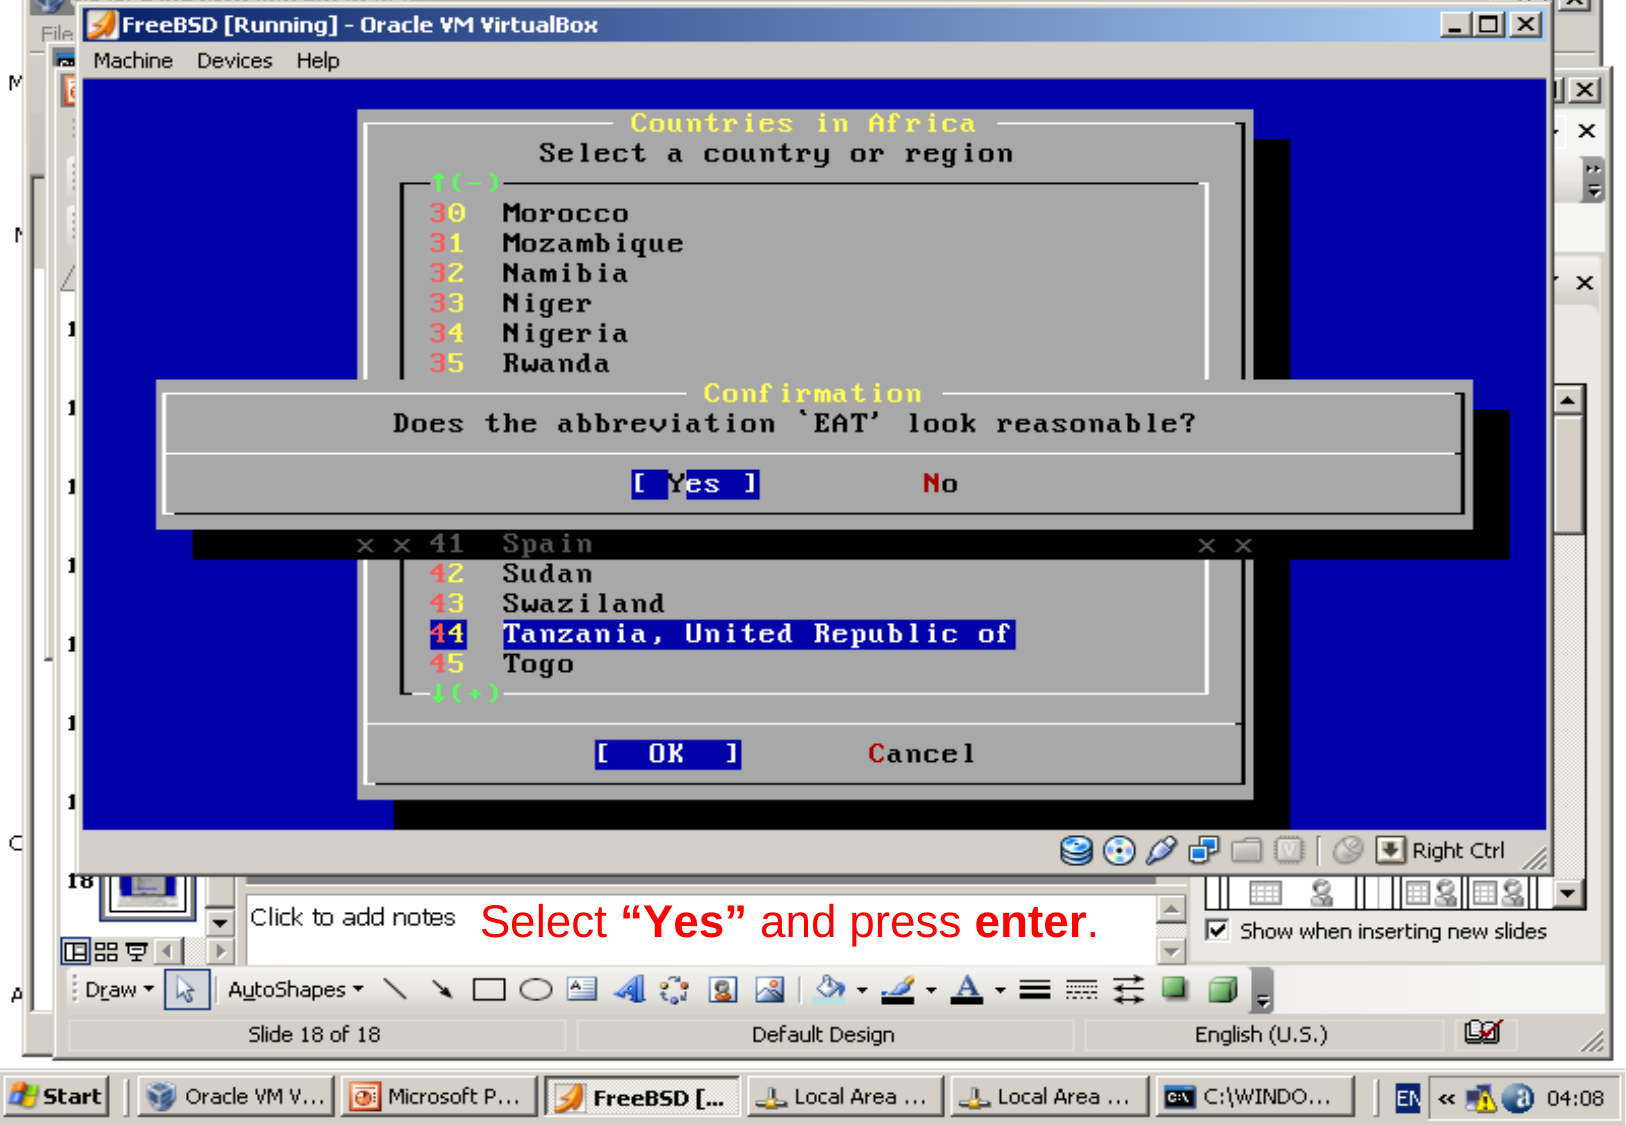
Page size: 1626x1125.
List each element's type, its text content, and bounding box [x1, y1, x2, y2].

text_box Select “Yes” and press enter. [125, 887, 1454, 954]
picture [0, 0, 1626, 1125]
